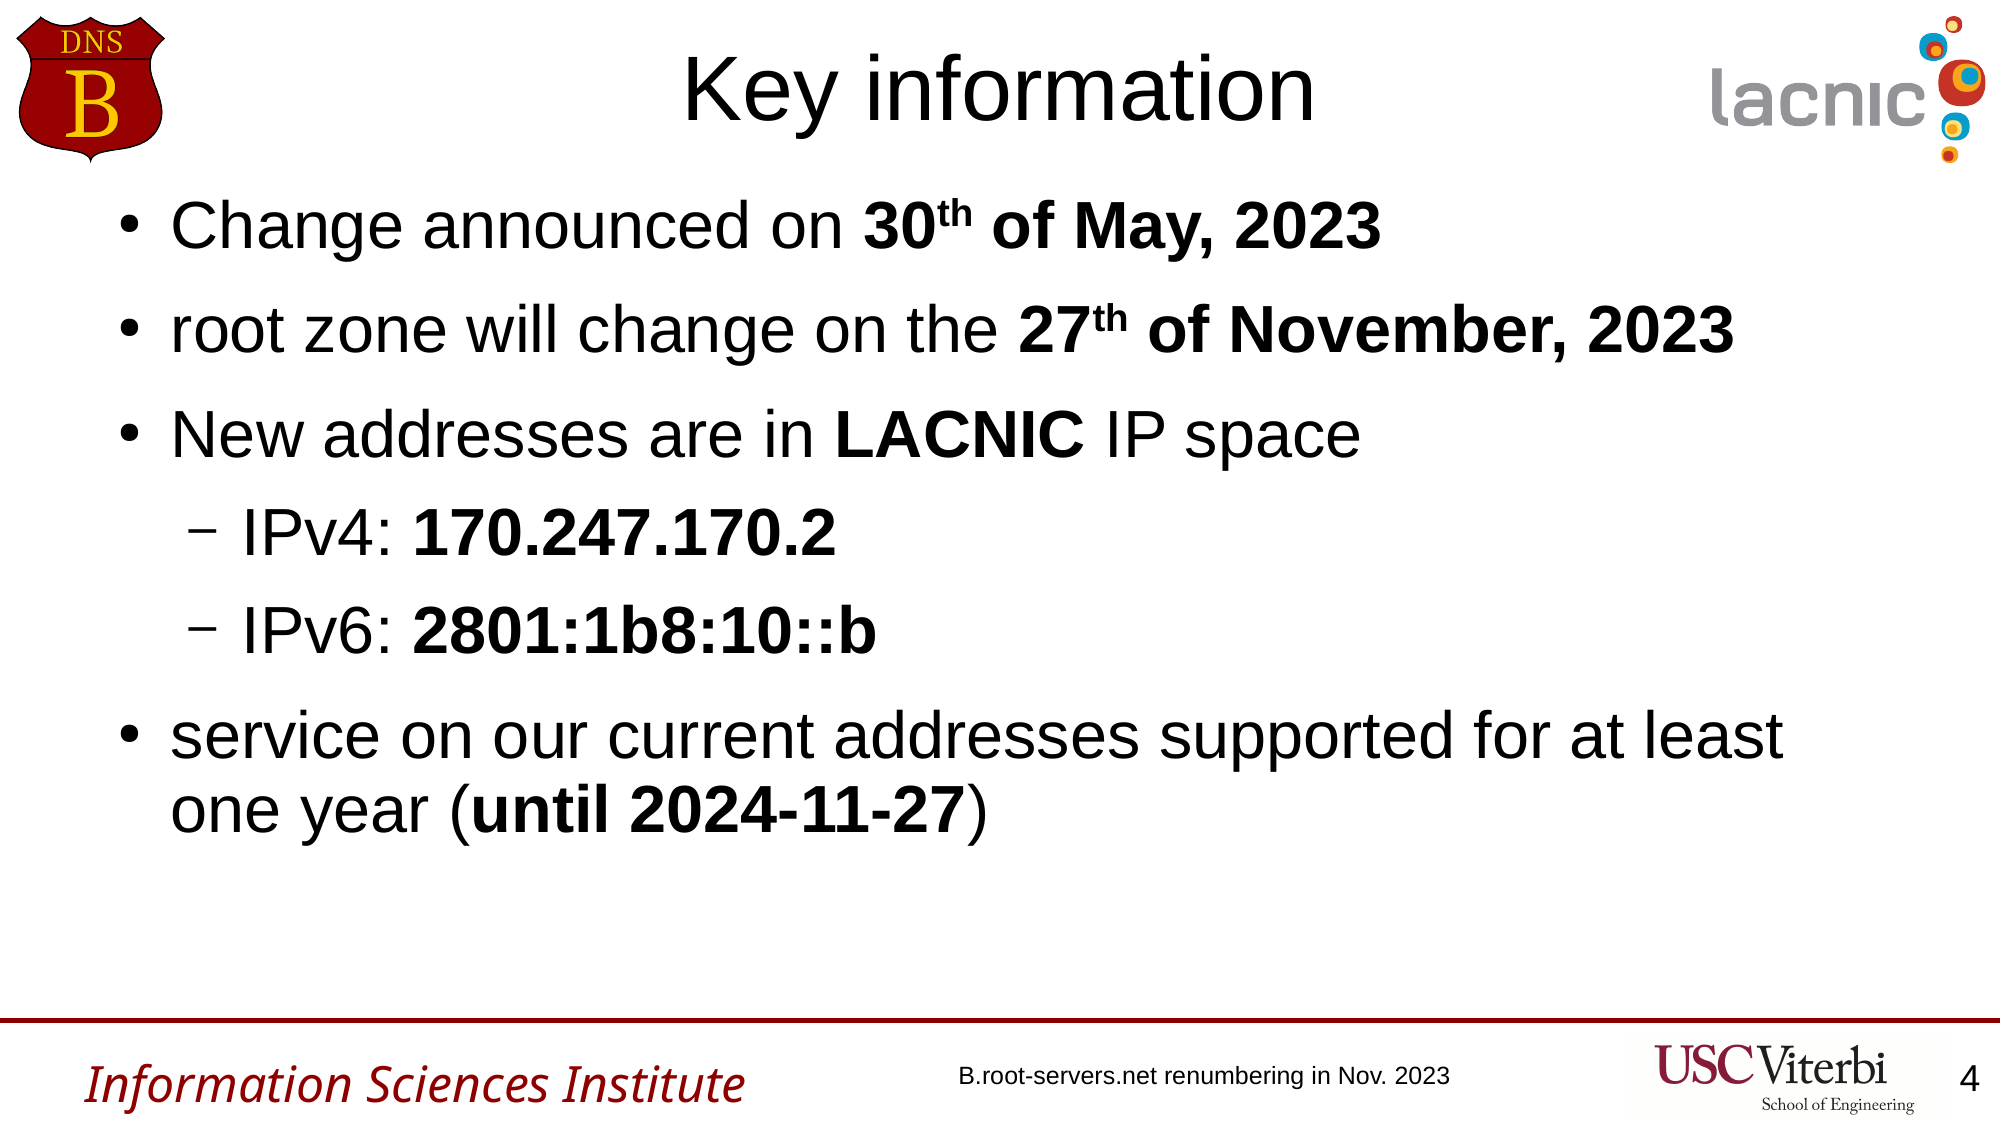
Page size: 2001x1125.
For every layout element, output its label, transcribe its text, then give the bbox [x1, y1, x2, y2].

picture [1710, 15, 1987, 165]
title Key information [99, 35, 1900, 141]
list Change announced on 30th of May, 2023 root zone will change on the 27th of November, 2023 New addresses are in LACNIC IP space IPv4: 170.247.170.2 IPv6: 2801:1b8:10::b service on our current addresses supported for at least one year (until 2024-11-27) [99, 187, 1902, 1005]
picture [1623, 1030, 1947, 1121]
picture [15, 15, 166, 165]
